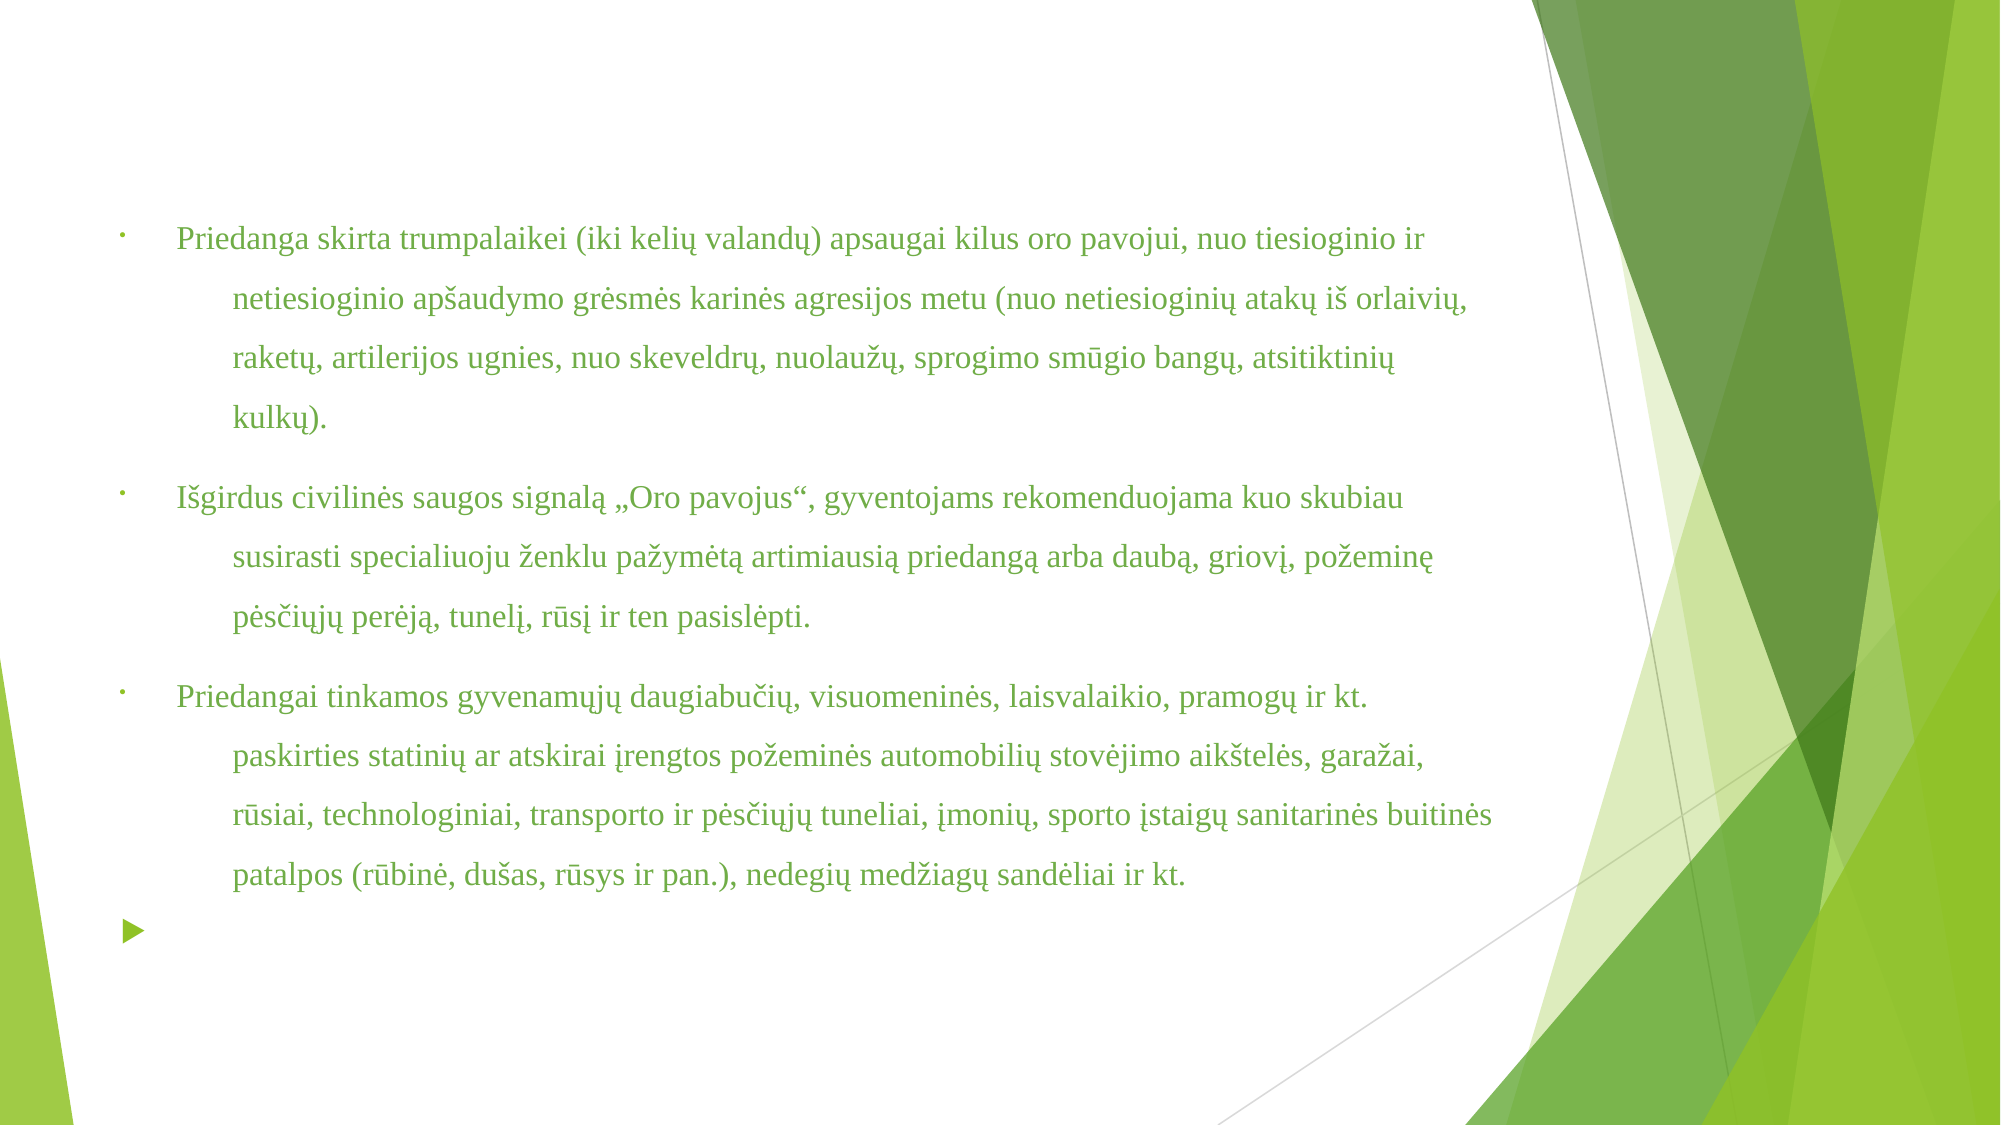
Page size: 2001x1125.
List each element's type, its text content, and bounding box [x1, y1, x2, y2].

list Priedanga skirta trumpalaikei (iki kelių valandų) apsaugai kilus oro pavojui, nuo tiesioginio ir netiesioginio apšaudymo grėsmės karinės agresijos metu (nuo netiesioginių atakų iš orlaivių, raketų, artilerijos ugnies, nuo skeveldrų, nuolaužų, sprogimo smūgio bangų, atsitiktinių kulkų). Išgirdus civilinės saugos signalą „Oro pavojus“, gyventojams rekomenduojama kuo skubiau susirasti specialiuoju ženklu pažymėtą artimiausią priedangą arba daubą, griovį, požeminę pėsčiųjų perėją, tunelį, rūsį ir ten pasislėpti. Priedangai tinkamos gyvenamųjų daugiabučių, visuomeninės, laisvalaikio, pramogų ir kt. paskirties statinių ar atskirai įrengtos požeminės automobilių stovėjimo aikštelės, garažai, rūsiai, technologiniai, transporto ir pėsčiųjų tuneliai, įmonių, sporto įstaigų sanitarinės buitinės patalpos (rūbinė, dušas, rūsys ir pan.), nedegių medžiagų sandėliai ir kt. [105, 189, 1516, 992]
